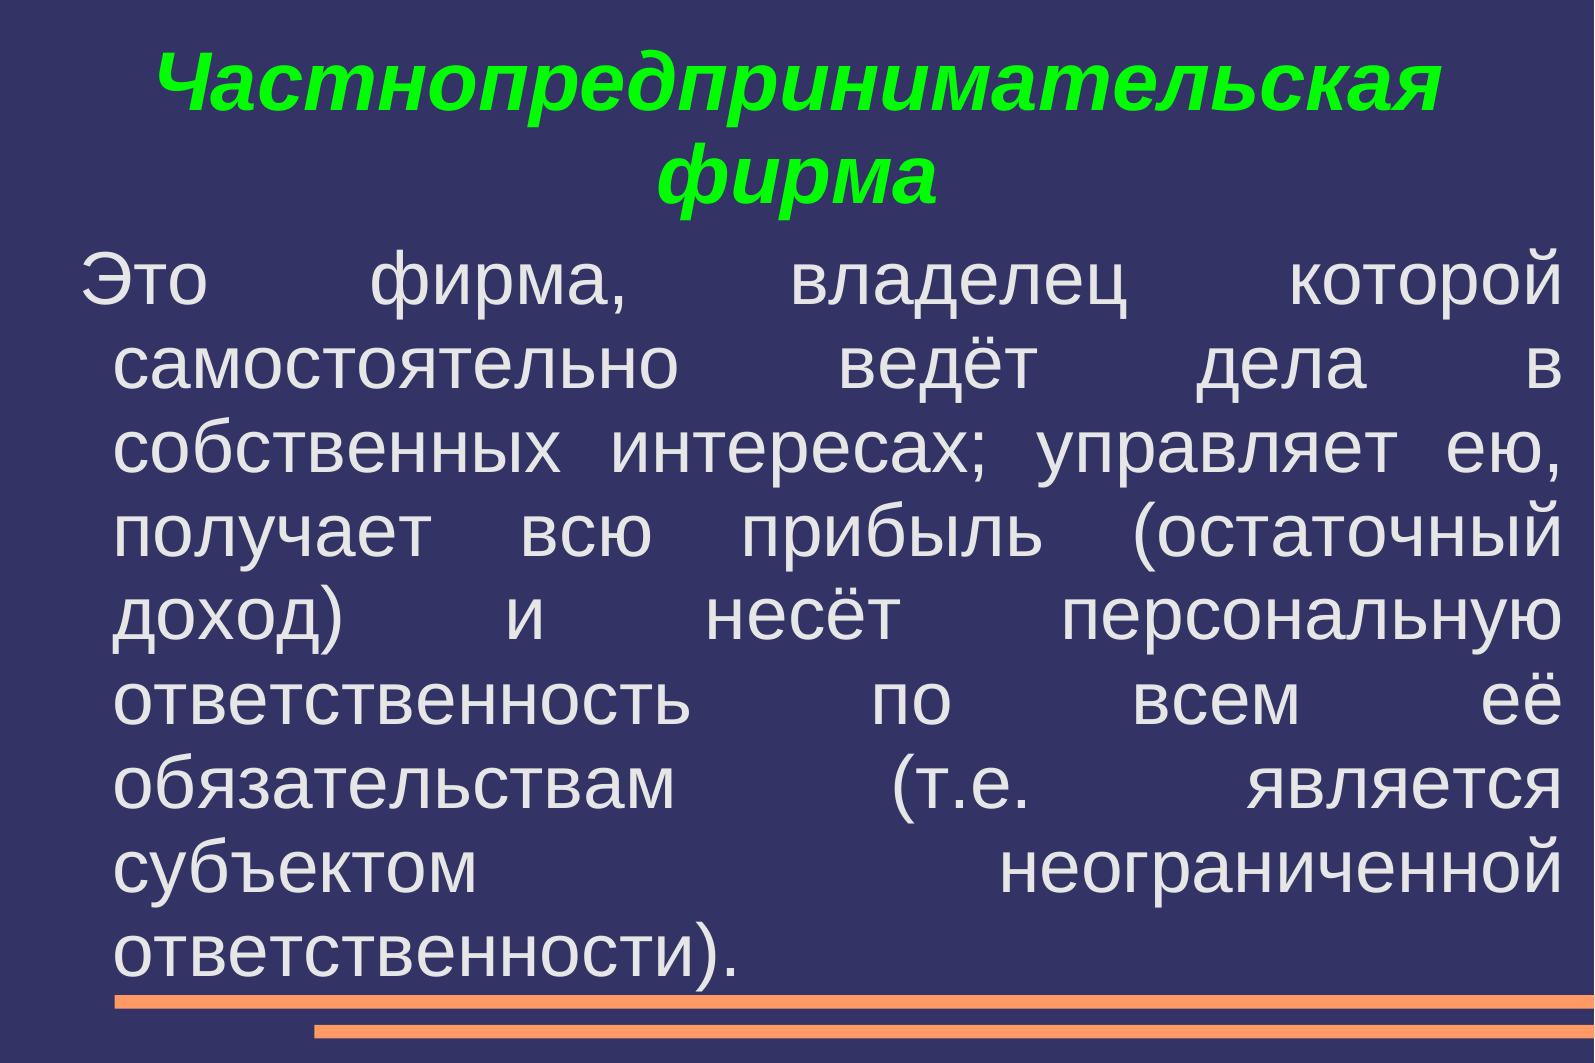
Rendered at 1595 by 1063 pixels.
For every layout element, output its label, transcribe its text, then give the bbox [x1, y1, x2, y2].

title Частнопредпринимательская фирма [117, 35, 1479, 222]
list Это фирма, владелец которой самостоятельно ведёт дела в собственных интересах; управляет ею, получает всю прибыль (остаточный доход) и несёт персональную ответственность по всем её обязательствам (т.е. является субъектом неограниченной ответственности). [29, 236, 1565, 975]
